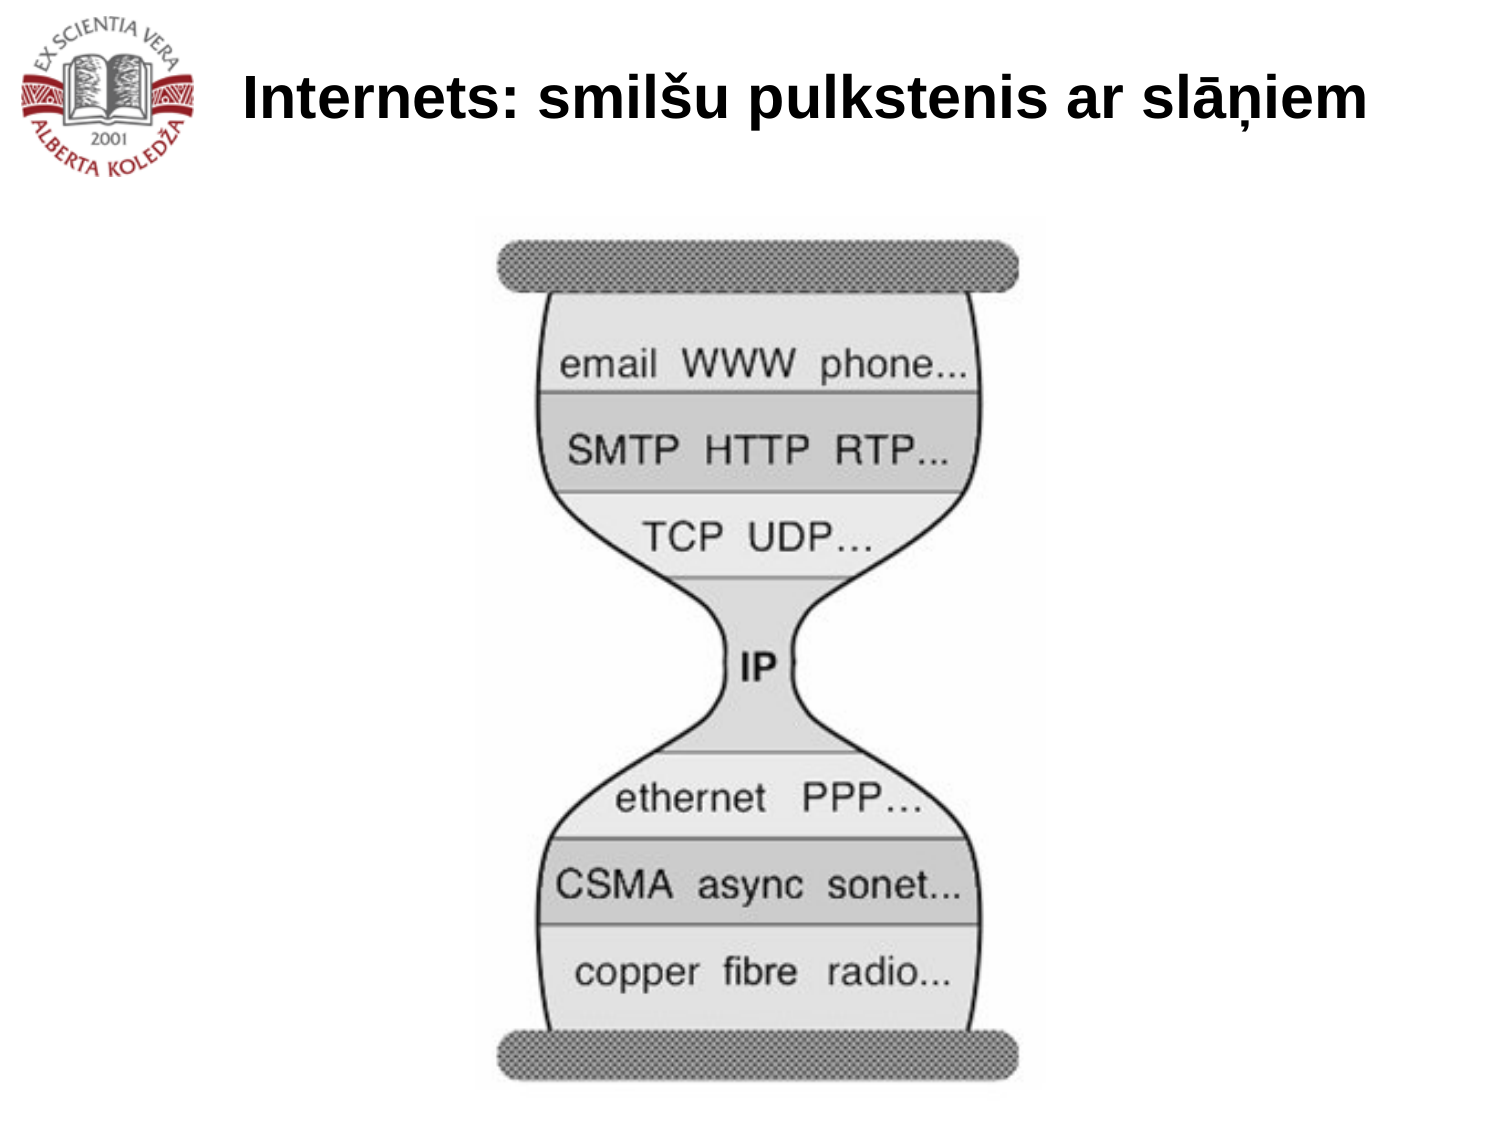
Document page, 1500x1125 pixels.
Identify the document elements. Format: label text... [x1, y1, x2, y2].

picture [475, 216, 1046, 1109]
title Internets: smilšu pulkstenis ar slāņiem [187, 44, 1425, 150]
picture [21, 16, 194, 177]
